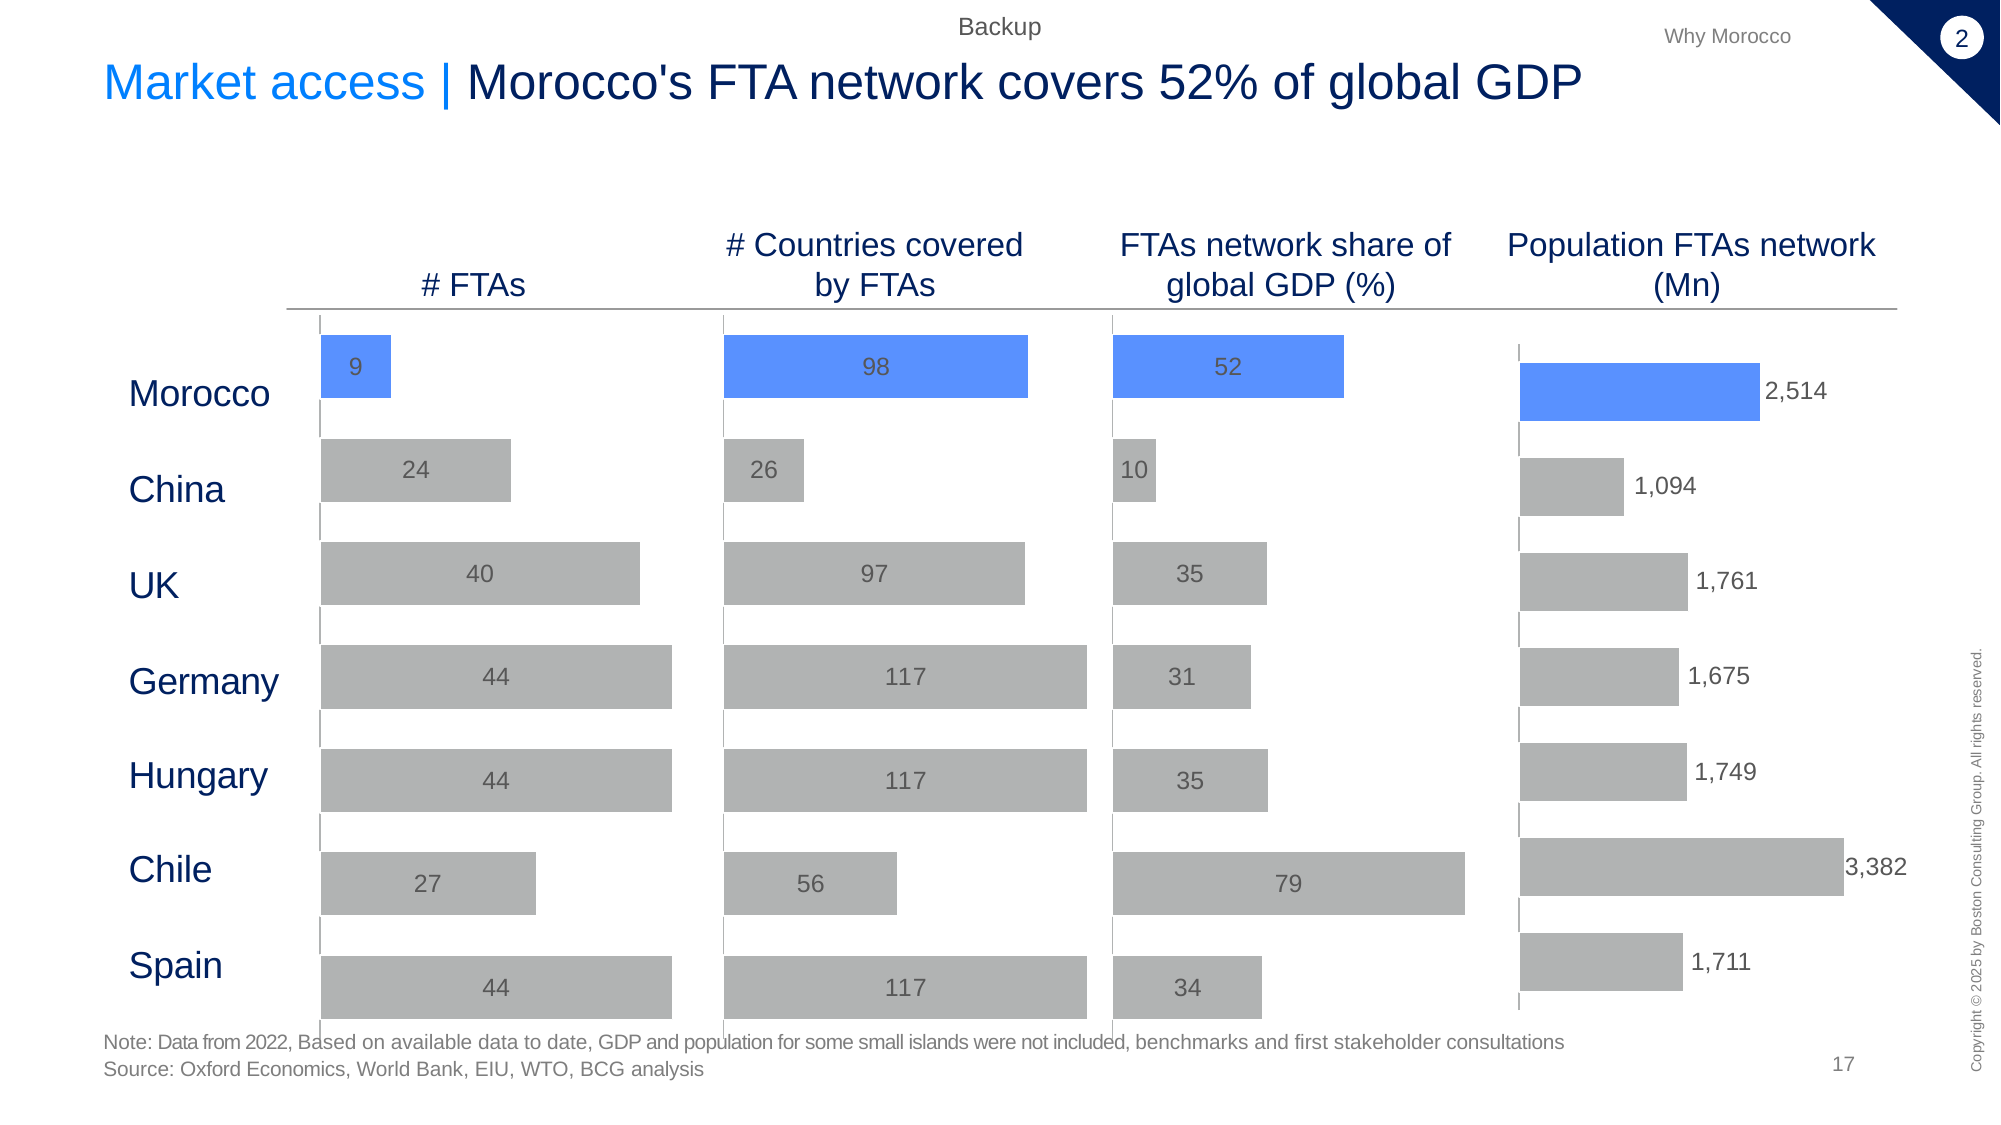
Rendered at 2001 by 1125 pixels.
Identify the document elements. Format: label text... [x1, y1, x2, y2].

text_box 1,711 [1688, 949, 1754, 976]
text_box Germany [126, 654, 289, 703]
text_box FTAs network share of global GDP (%) [1098, 222, 1473, 304]
text_box 2,514 [1762, 378, 1830, 405]
text_box Why Morocco [1664, 14, 1881, 56]
text_box 3,382 [1842, 854, 1910, 881]
title Market access | Morocco's FTA network covers 52% of global GDP [103, 55, 1897, 111]
text_box 1,675 [1684, 663, 1753, 690]
text_box # FTAs [286, 262, 662, 304]
chart [1105, 299, 1473, 1026]
text_box # Countries covered by FTAs [692, 222, 1068, 304]
chart [312, 299, 680, 1026]
text_box Morocco [126, 367, 313, 415]
text_box Spain [126, 939, 312, 987]
text_box Note: Data from 2022, Based on available data to date, GDP and population for some small islands were not included, benchmarks and first stakeholder consultations Source: Oxford Economics, World Bank, EIU, WTO, BCG analysis [101, 1026, 1927, 1082]
text_box Population FTAs network (Mn) [1504, 222, 1879, 304]
chart [1512, 330, 1852, 1024]
text_box 2 [1940, 15, 1984, 60]
text_box UK [126, 558, 312, 609]
text_box Hungary [126, 748, 312, 797]
text_box China [126, 462, 312, 513]
text_box [1869, 0, 2000, 126]
text_box Chile [126, 843, 312, 893]
text_box Backup [851, 4, 1149, 50]
text_box 1,749 [1691, 759, 1760, 786]
text_box 1,094 [1631, 473, 1700, 500]
chart [716, 299, 1096, 1026]
text_box 1,761 [1692, 568, 1761, 595]
